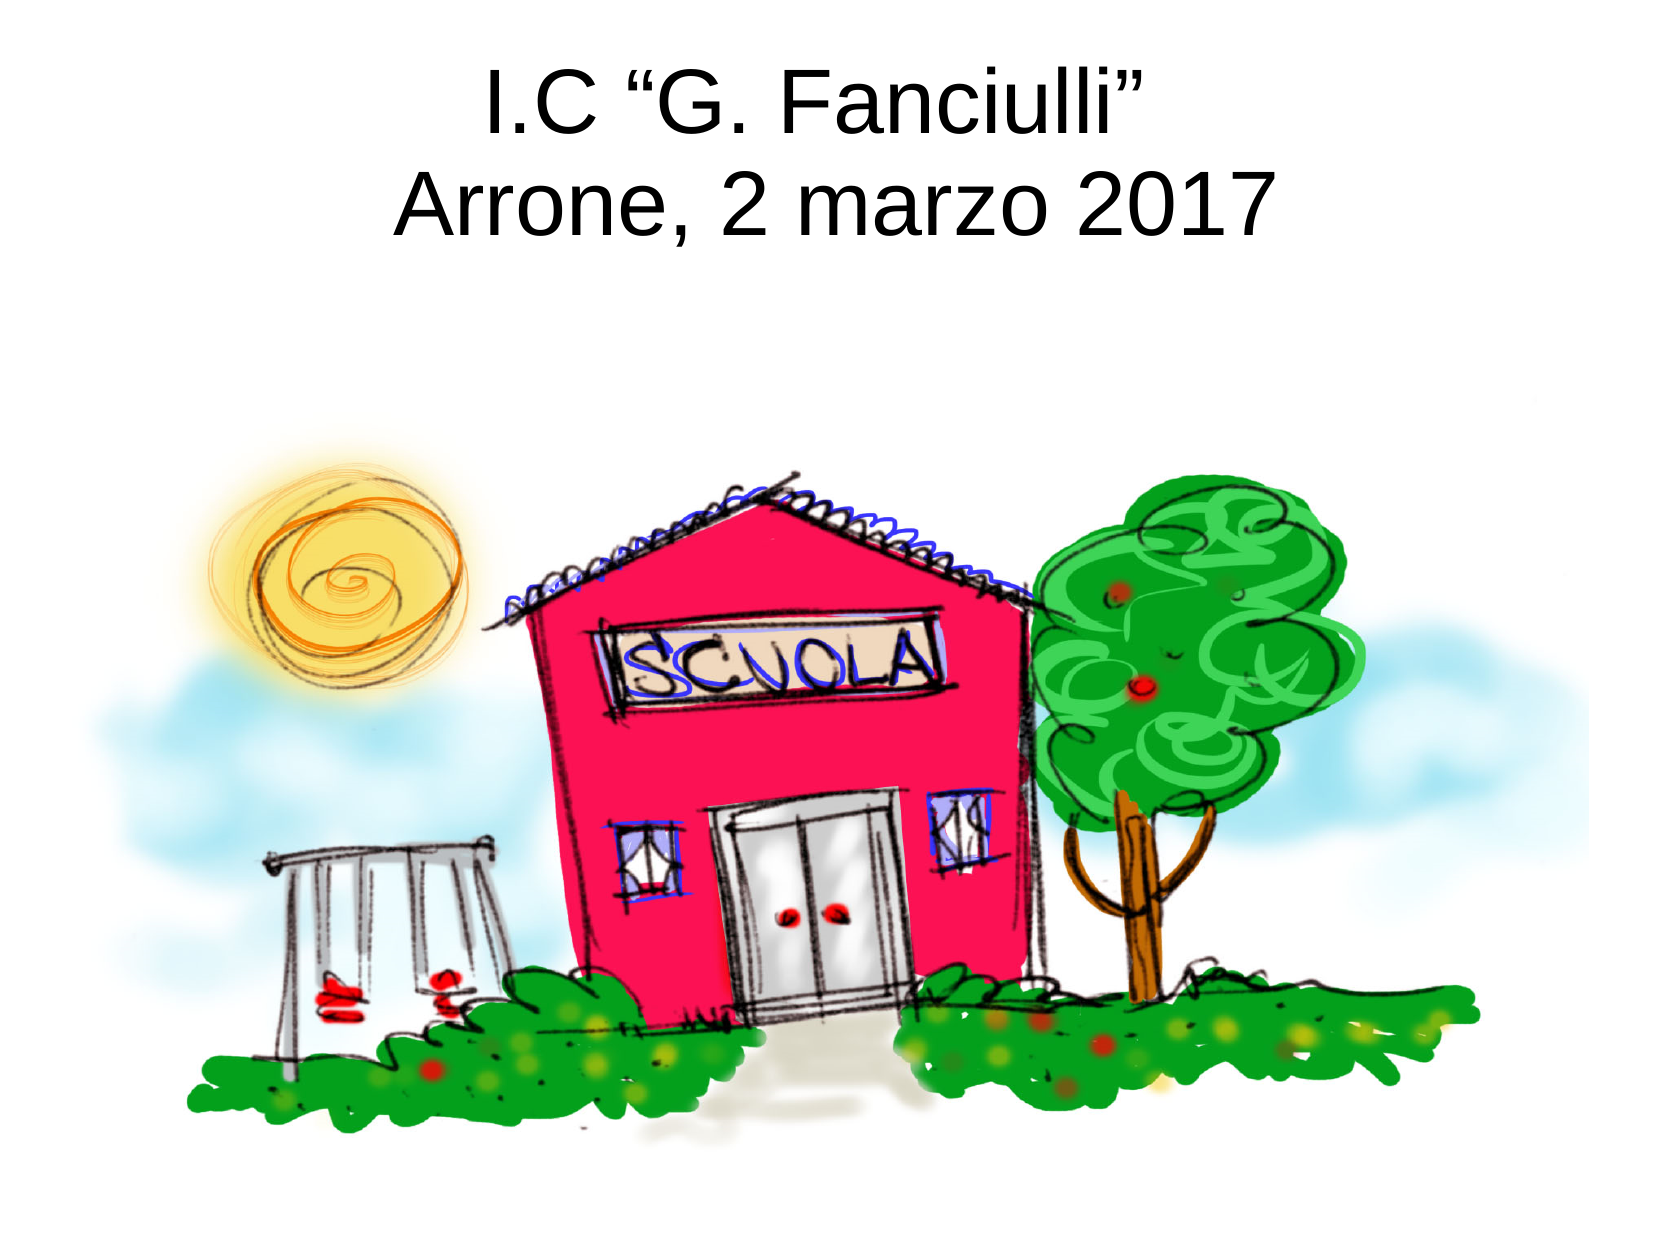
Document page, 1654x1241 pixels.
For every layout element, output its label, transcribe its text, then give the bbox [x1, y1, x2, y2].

picture [65, 388, 1589, 1185]
title I.C “G. Fanciulli” Arrone, 2 marzo 2017 [82, 49, 1571, 257]
